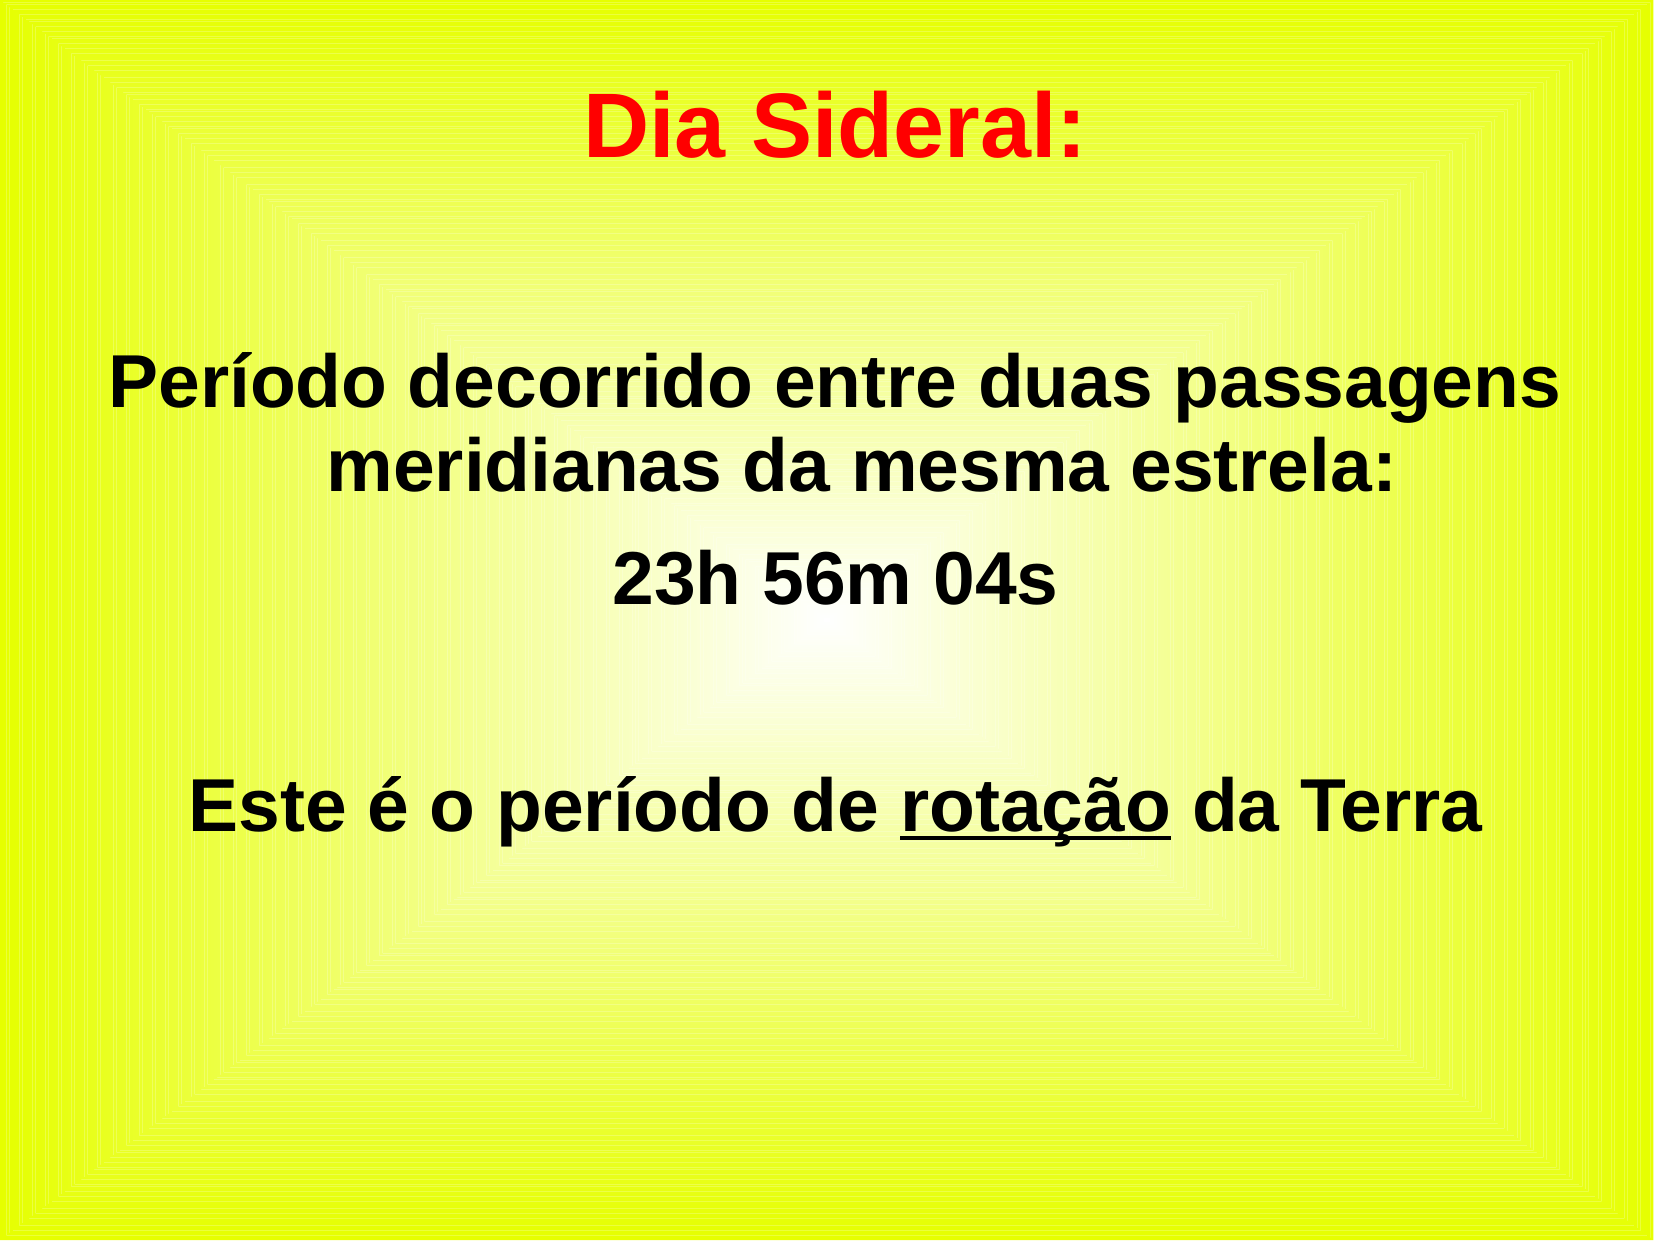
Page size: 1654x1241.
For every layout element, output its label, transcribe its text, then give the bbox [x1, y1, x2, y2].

list Dia Sideral: Período decorrido entre duas passagens meridianas da mesma estrela: 23h 56m 04s Este é o período de rotação da Terra [82, 75, 1571, 1094]
